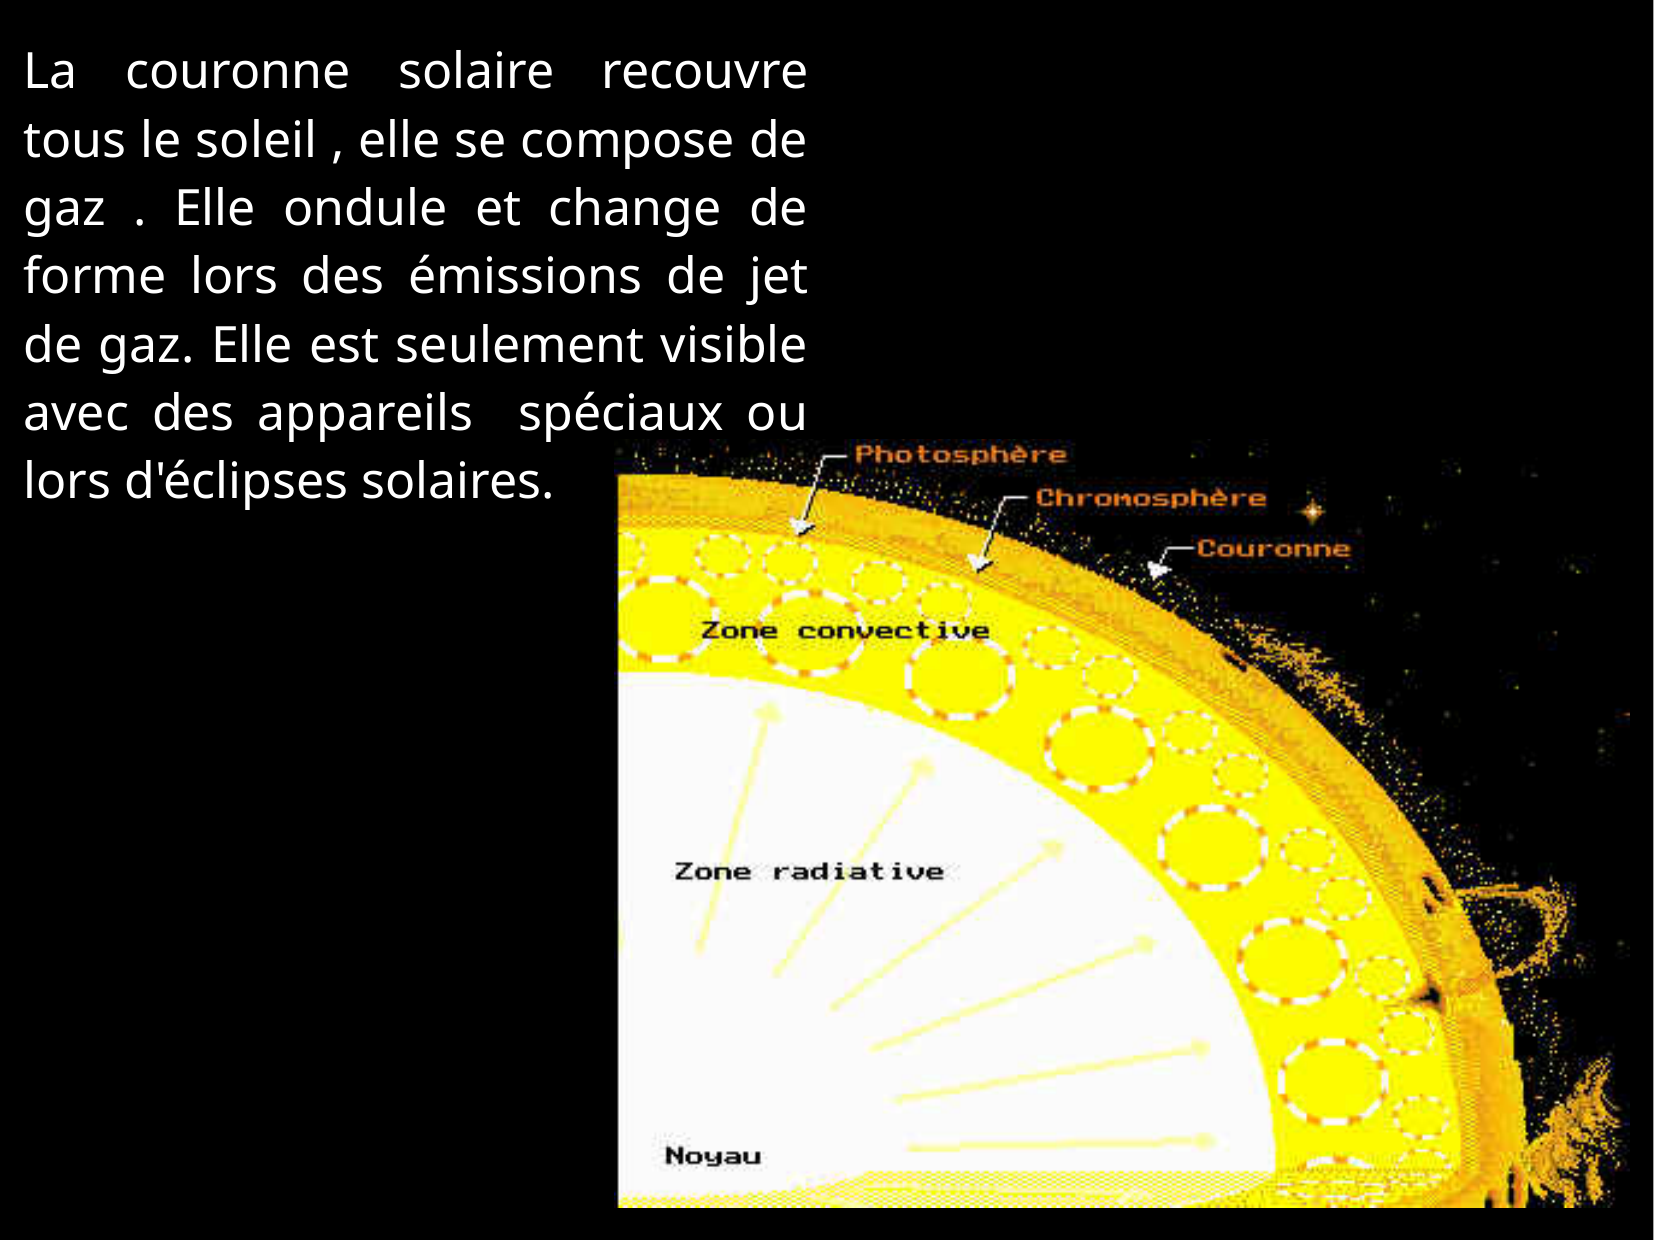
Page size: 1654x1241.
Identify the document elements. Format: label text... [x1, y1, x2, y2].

list La couronne solaire recouvre tous le soleil , elle se compose de gaz . Elle ondule et change de forme lors des émissions de jet de gaz. Elle est seulement visible avec des appareils spéciaux ou lors d'éclipses solaires. [23, 35, 809, 1109]
picture [614, 439, 1630, 1208]
